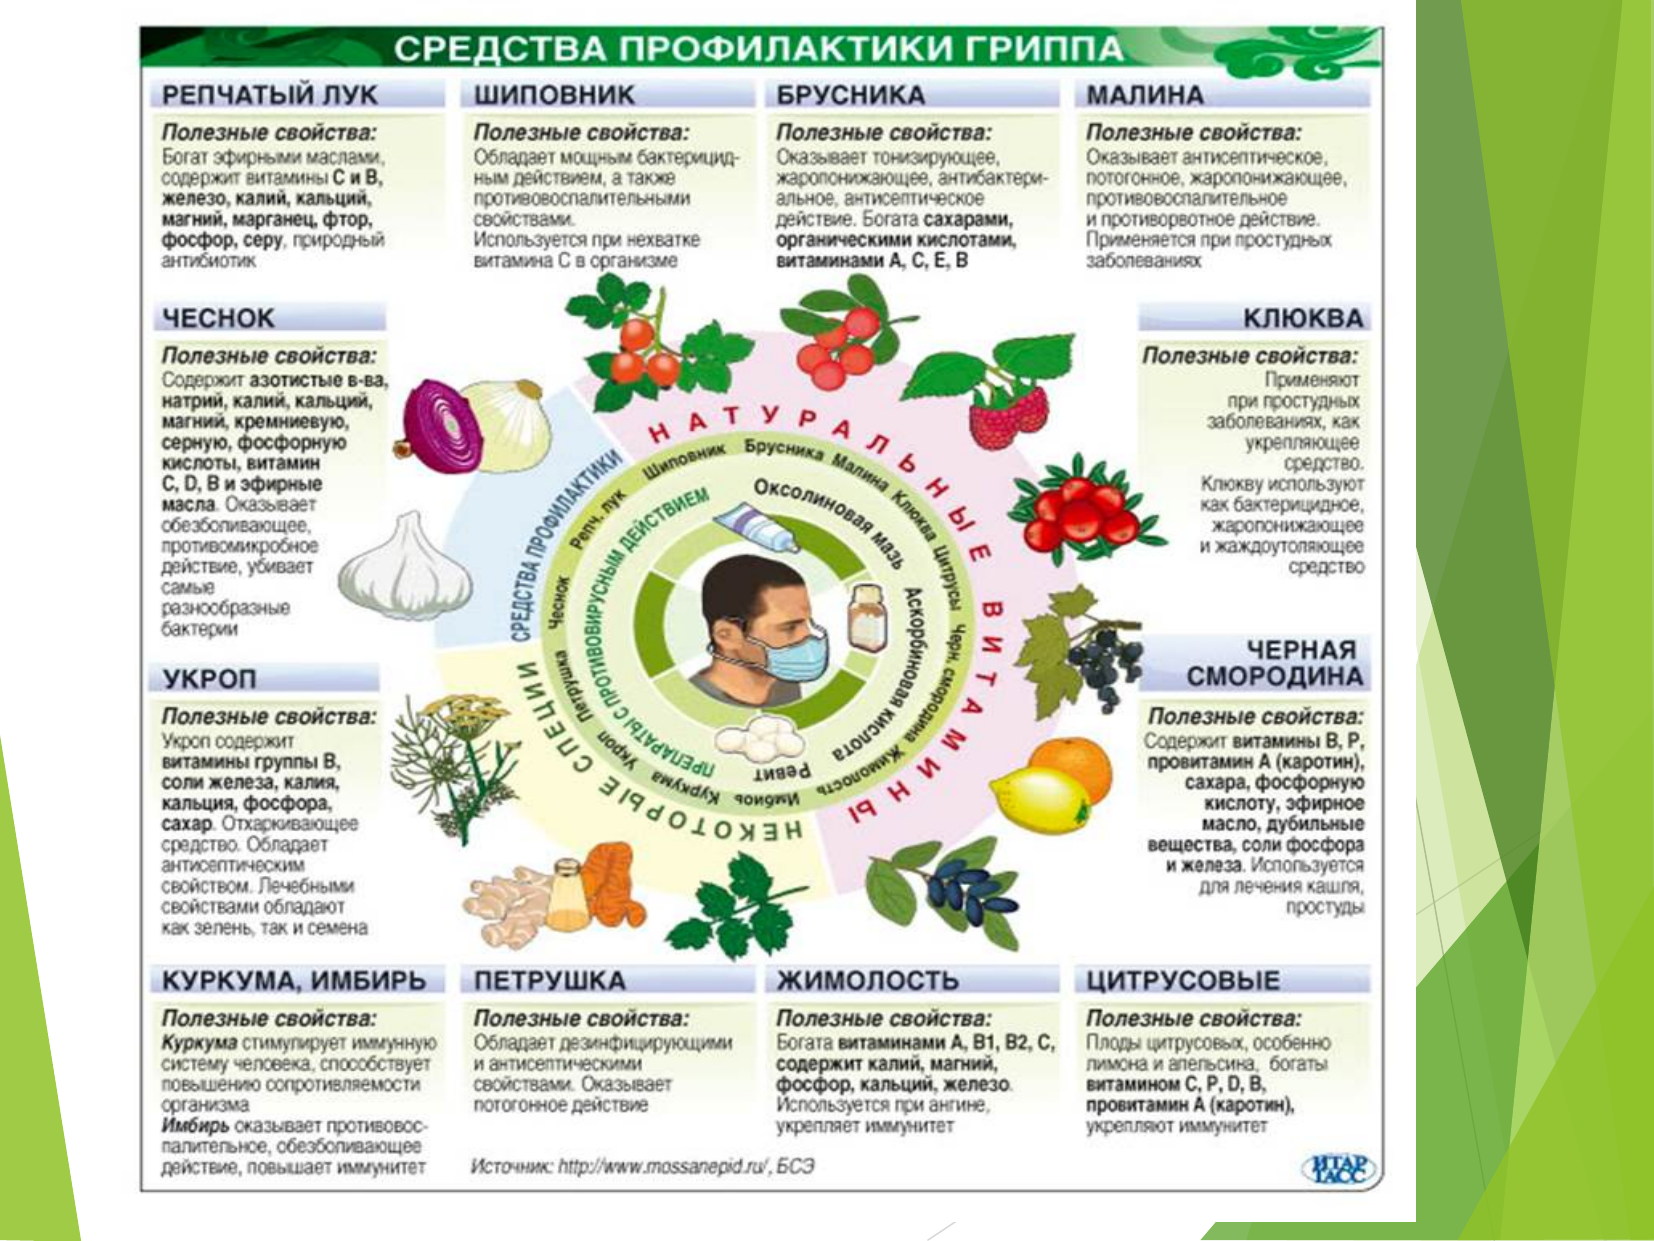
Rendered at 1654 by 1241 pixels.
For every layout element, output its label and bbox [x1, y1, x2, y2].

picture [109, 0, 1416, 1222]
